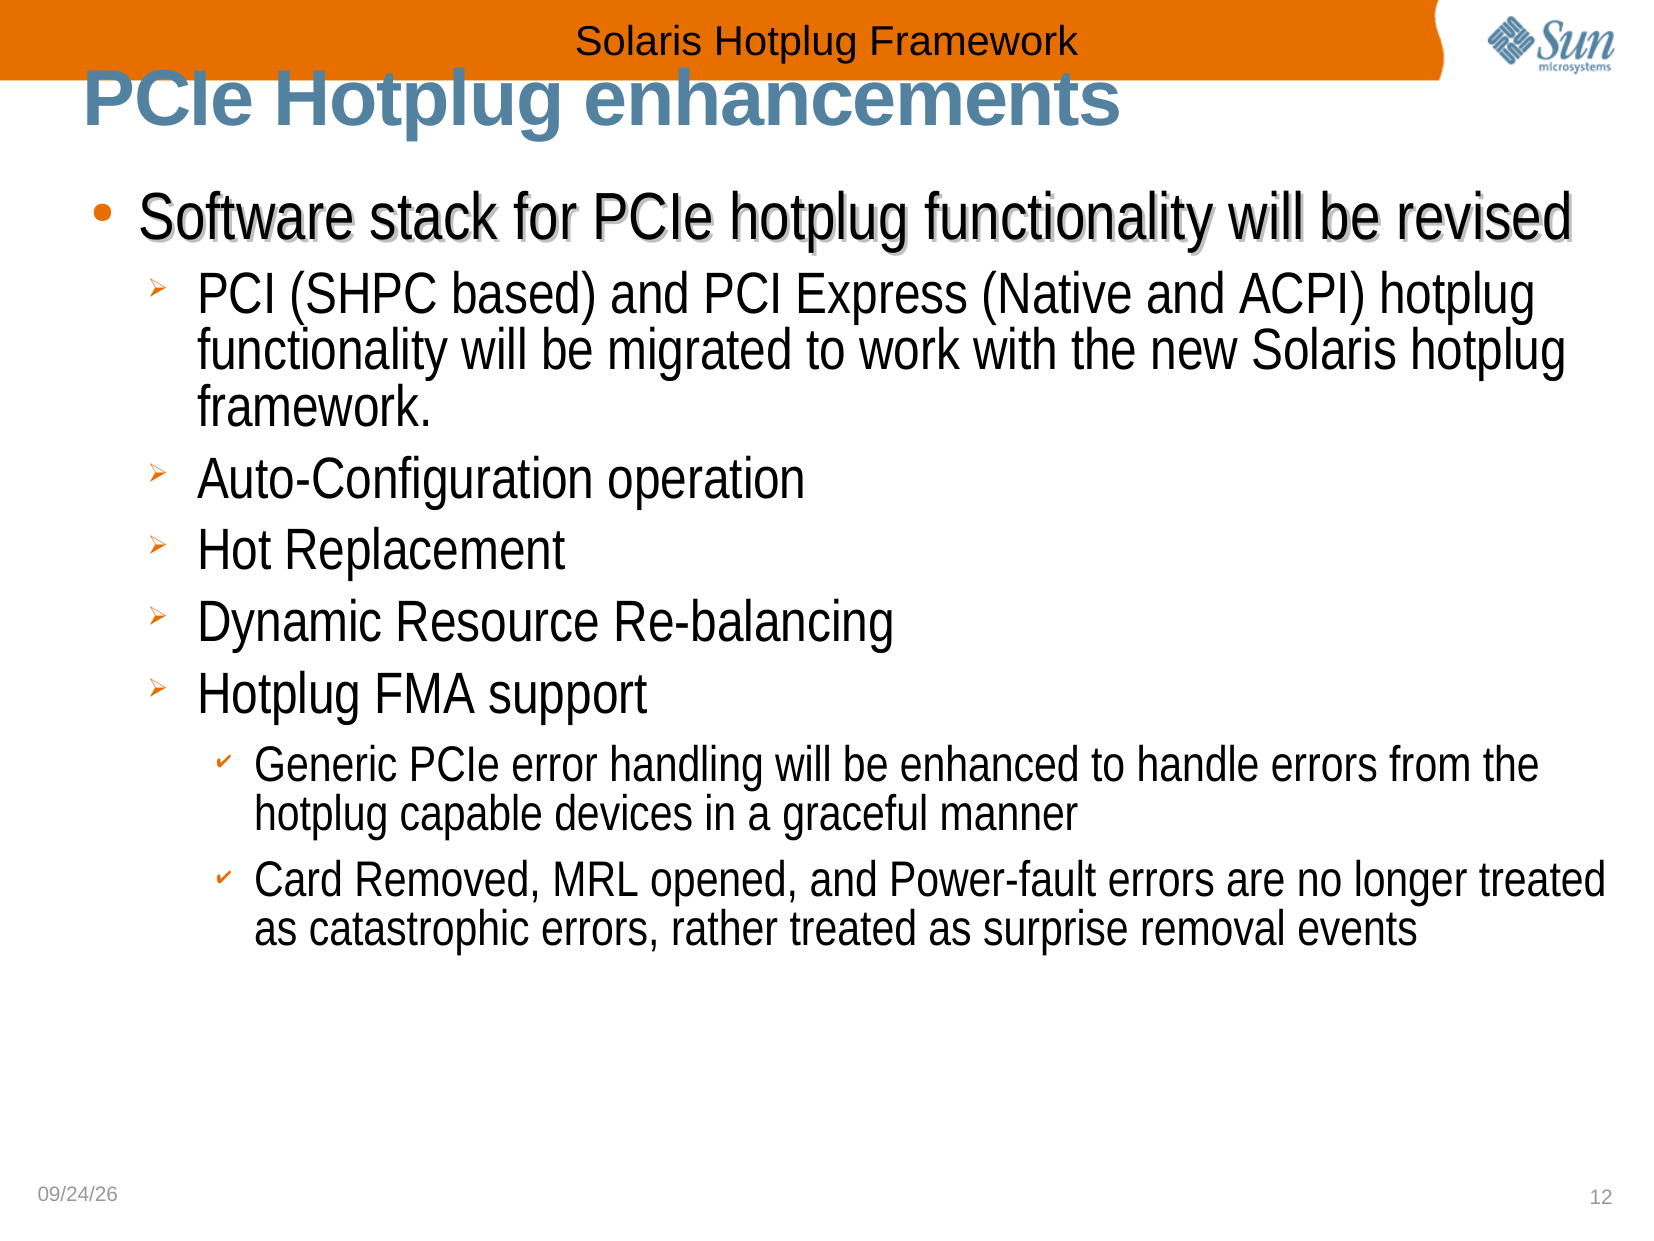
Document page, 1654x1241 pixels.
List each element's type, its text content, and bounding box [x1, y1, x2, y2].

title PCIe Hotplug enhancements [82, 61, 1585, 151]
picture [0, 0, 1654, 83]
picture [784, 35, 796, 53]
picture [840, 35, 851, 52]
list Software stack for PCIe hotplug functionality will be revised PCI (SHPC based) and PCI Express (Native and ACPI) hotplug functionality will be migrated to work with the new Solaris hotplug framework. Auto-Configuration operation Hot Replacement Dynamic Resource Re-balancing Hotplug FMA support Generic PCIe error handling will be enhanced to handle errors from the hotplug capable devices in a graceful manner Card Removed, MRL opened, and Power-fault errors are no longer treated as catastrophic errors, rather treated as surprise removal events [71, 187, 1613, 1163]
